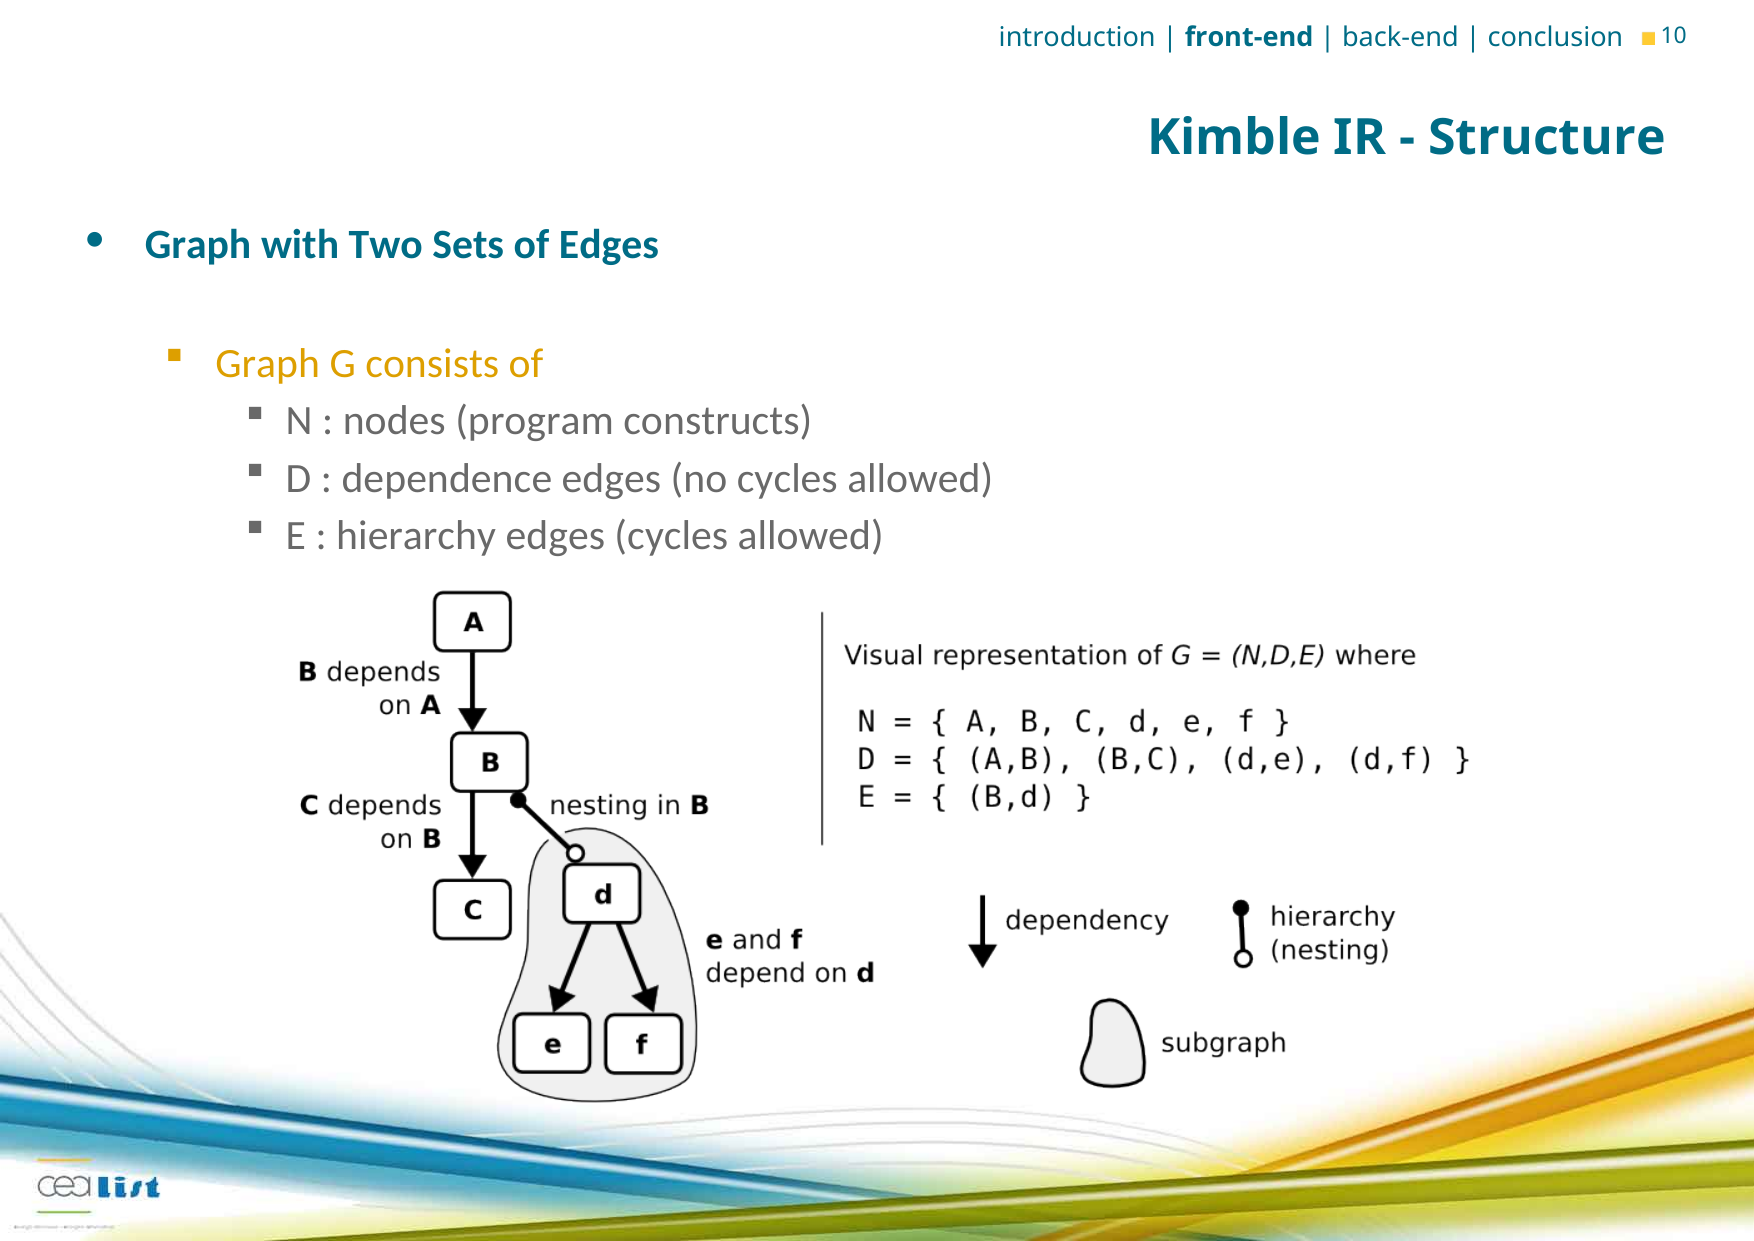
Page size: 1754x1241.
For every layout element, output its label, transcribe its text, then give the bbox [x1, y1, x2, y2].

title introduction | front-end | back-end | conclusion [404, 11, 1640, 61]
text_box <number> [1640, 12, 1704, 60]
title Kimble IR - Structure [72, 86, 1682, 183]
picture [0, 0, 1754, 1241]
list Graph with Two Sets of Edges Graph G consists of N : nodes (program constructs) D : dependence edges (no cycles allowed) E : hierarchy edges (cycles allowed) [68, 208, 1679, 1021]
